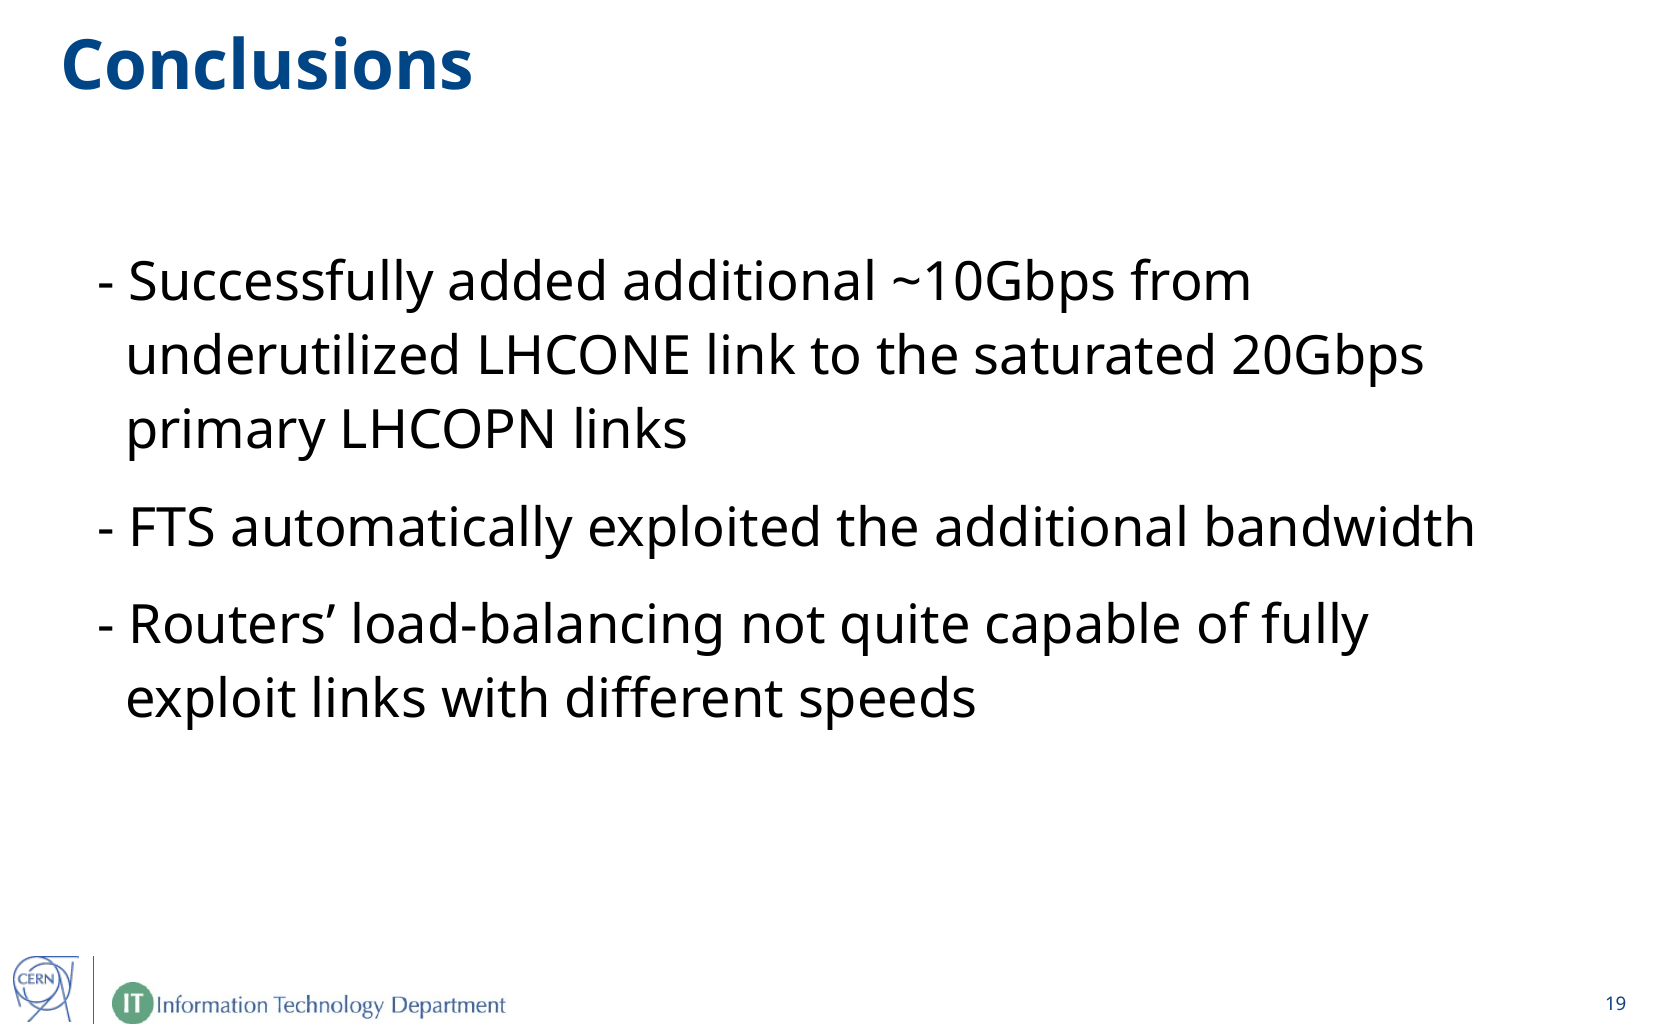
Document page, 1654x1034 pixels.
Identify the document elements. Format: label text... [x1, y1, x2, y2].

title Conclusions [60, 0, 1528, 138]
picture [13, 956, 79, 1032]
text_box - Successfully added additional ~10Gbps from underutilized LHCONE link to the saturated 20Gbps primary LHCOPN links - FTS automatically exploited the additional bandwidth - Routers’ load-balancing not quite capable of fully exploit links with different speeds [82, 137, 1563, 1034]
